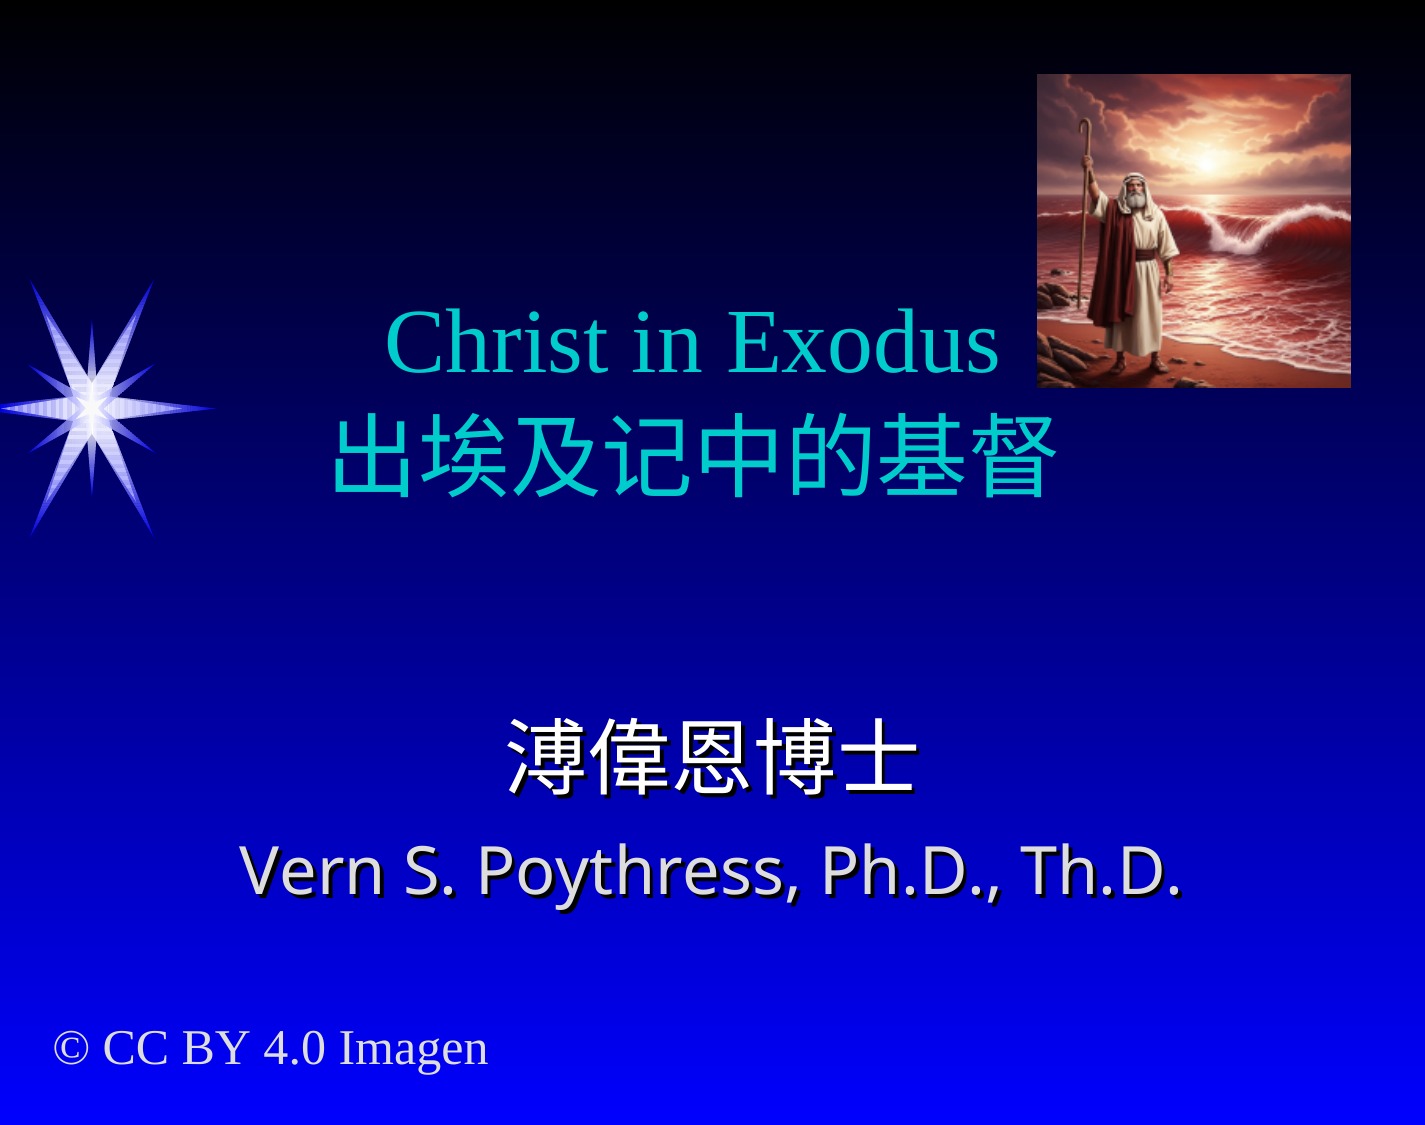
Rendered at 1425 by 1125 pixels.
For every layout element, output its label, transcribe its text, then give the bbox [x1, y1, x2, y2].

subtitle 溥偉恩博士 Vern S. Poythress, Ph.D., Th.D. [71, 712, 1354, 916]
picture [1037, 74, 1351, 388]
title Christ in Exodus 出埃及记中的基督 [187, 289, 1201, 526]
text_box © CC BY 4.0 Imagen [37, 1012, 638, 1083]
